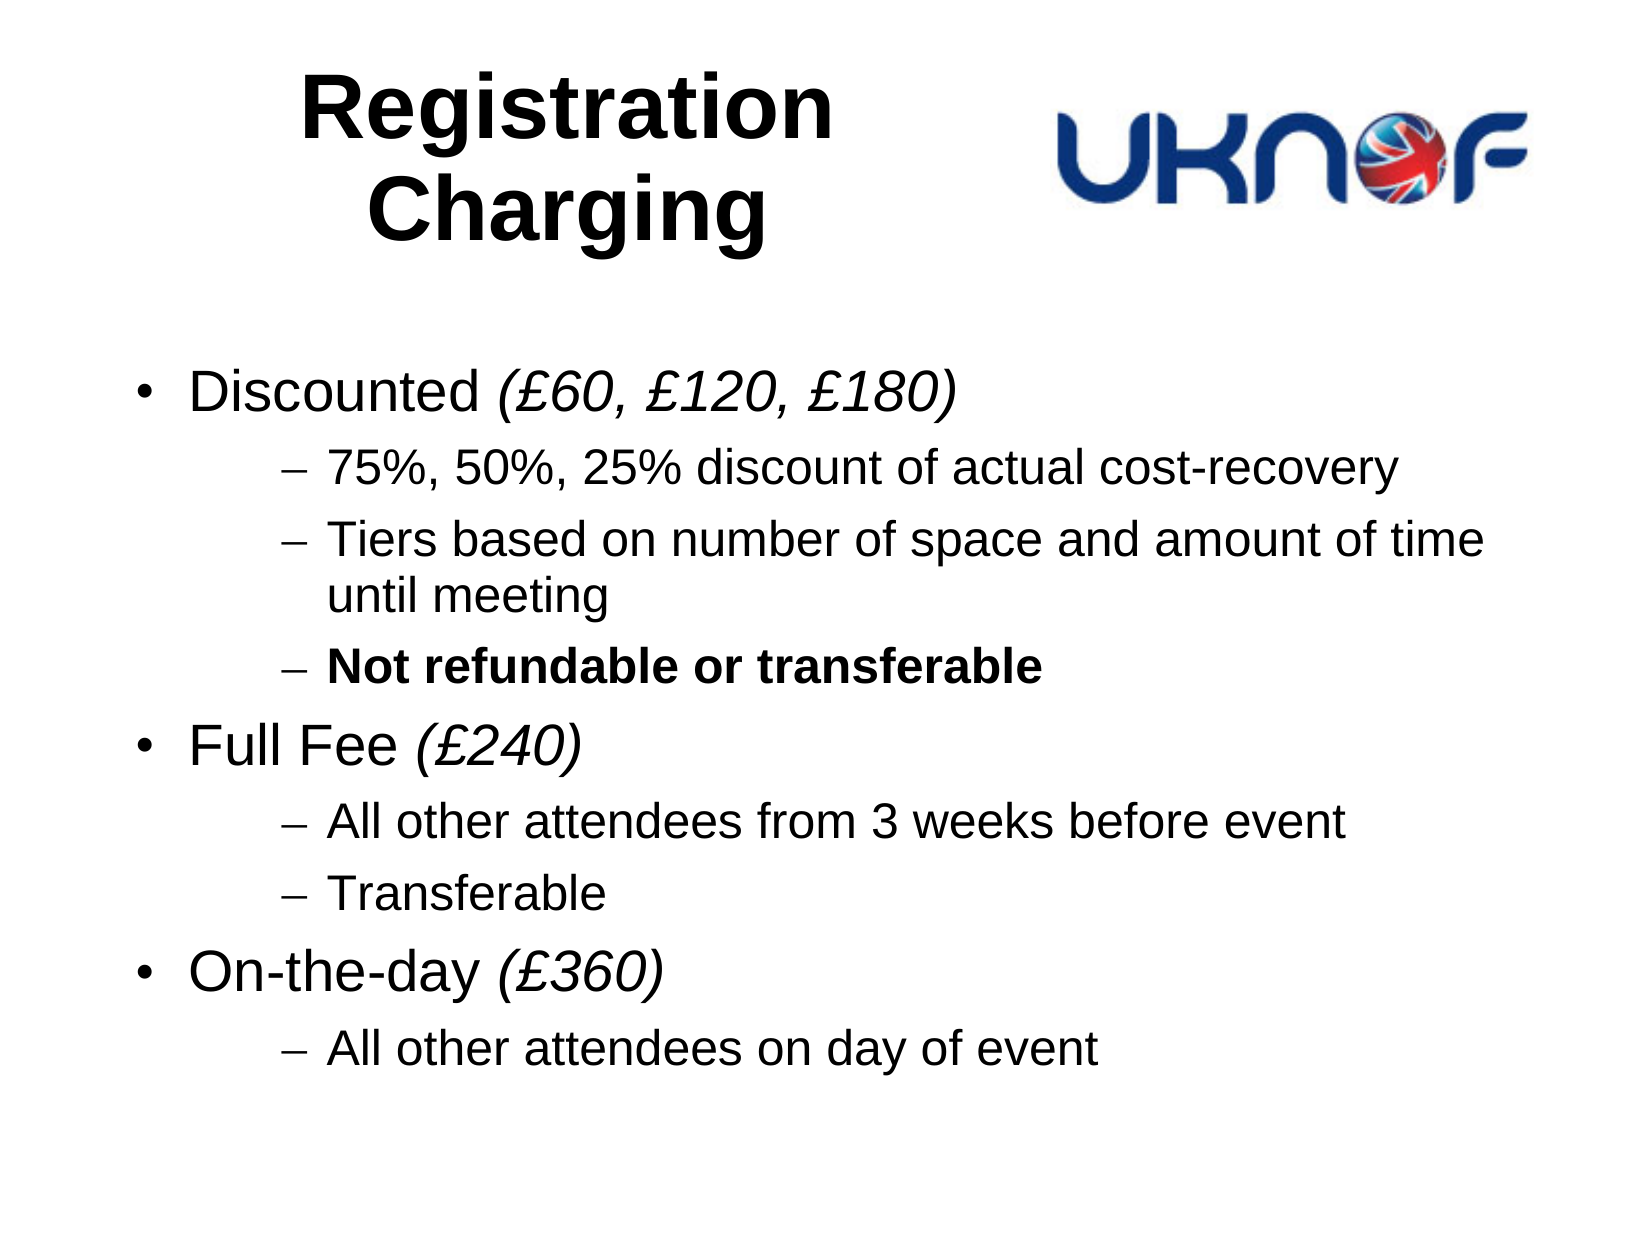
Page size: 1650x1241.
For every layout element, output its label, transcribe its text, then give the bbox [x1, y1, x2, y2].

picture [1050, 93, 1536, 225]
title Registration Charging [123, 37, 1013, 279]
list Discounted (£60, £120, £180) 75%, 50%, 25% discount of actual cost-recovery Tiers based on number of space and amount of time until meeting Not refundable or transferable Full Fee (£240) All other attendees from 3 weeks before event Transferable On-the-day (£360) All other attendees on day of event [75, 358, 1576, 1078]
